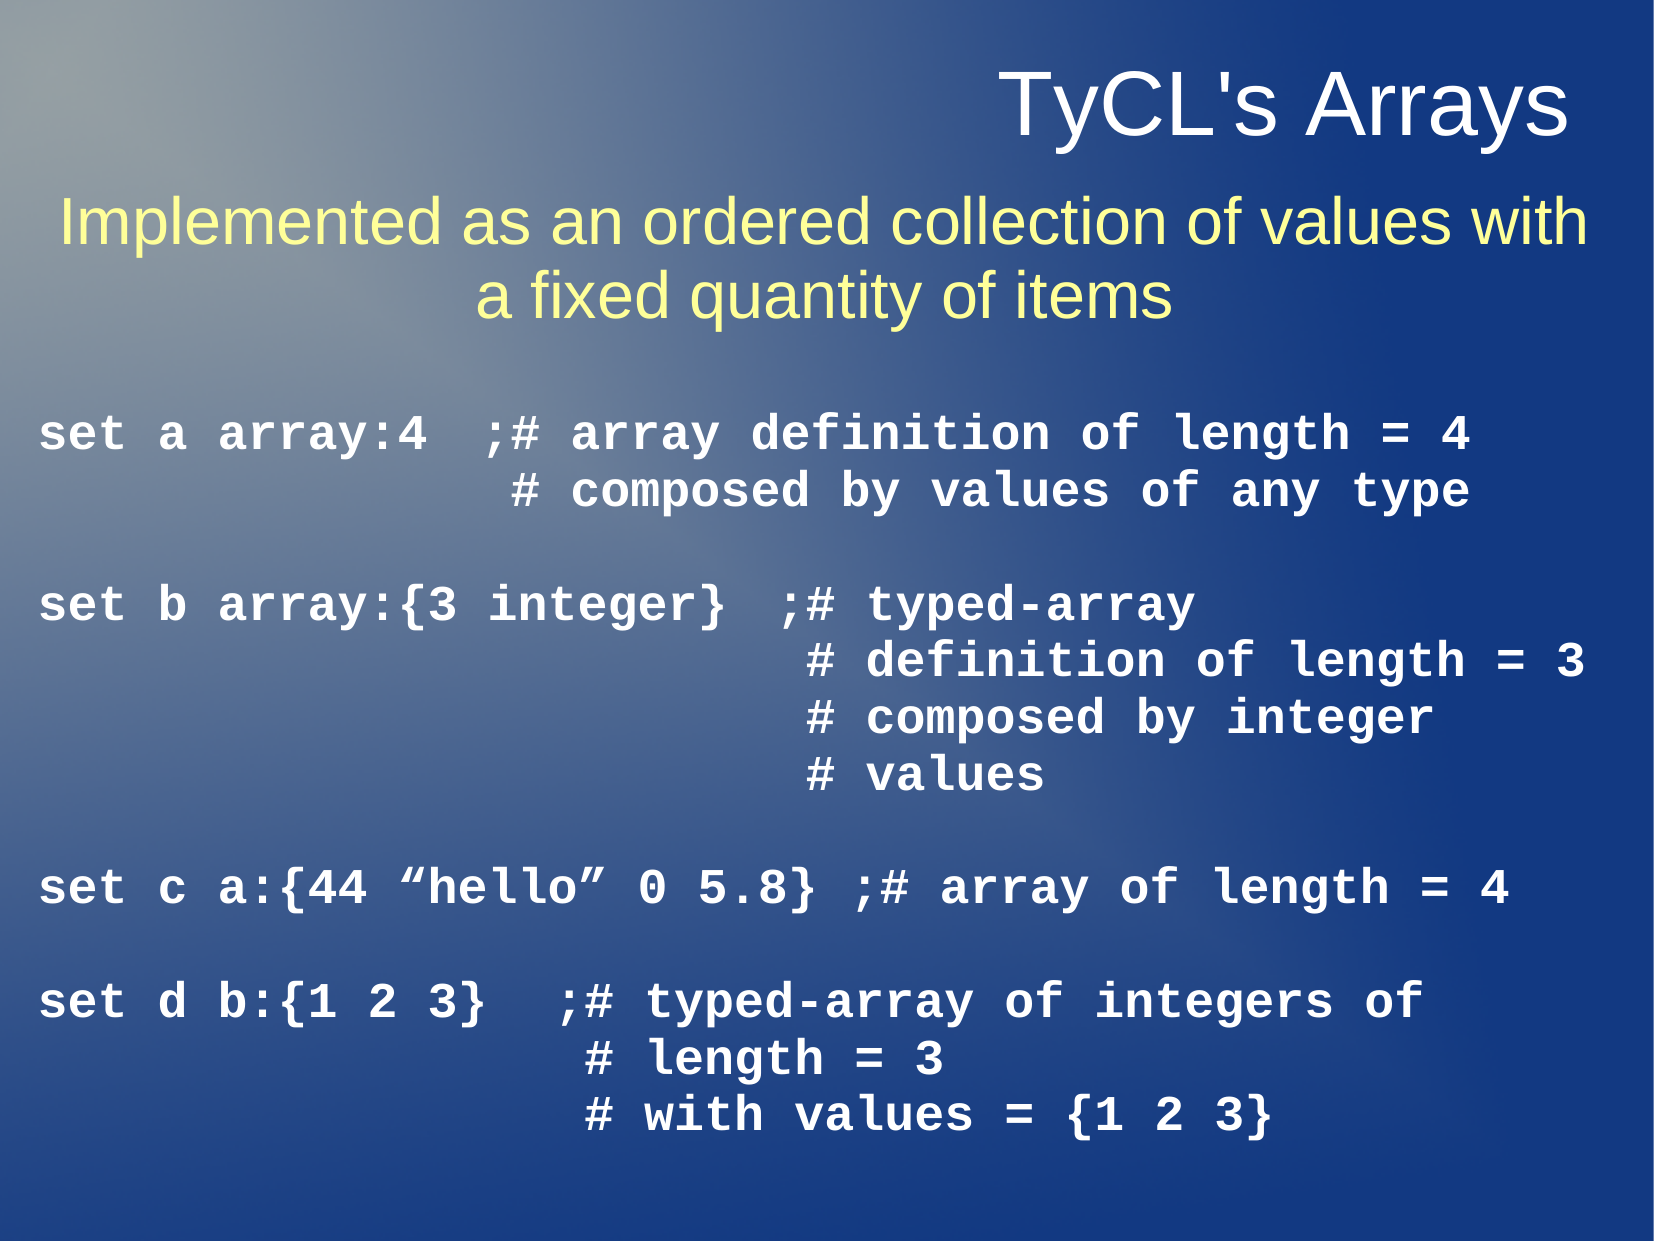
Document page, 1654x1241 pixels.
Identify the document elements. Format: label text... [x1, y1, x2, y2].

subtitle Implemented as an ordered collection of values with a fixed quantity of items set a array:4 ;# array definition of length = 4 # composed by values of any type set b array:{3 integer} ;# typed-array # definition of length = 3 # composed by integer # values set c a:{44 “hello” 0 5.8} ;# array of length = 4 set d b:{1 2 3} ;# typed-array of integers of # length = 3 # with values = {1 2 3} [37, 183, 1613, 1203]
picture [0, 0, 1654, 1241]
title TyCL's Arrays [82, 52, 1571, 155]
